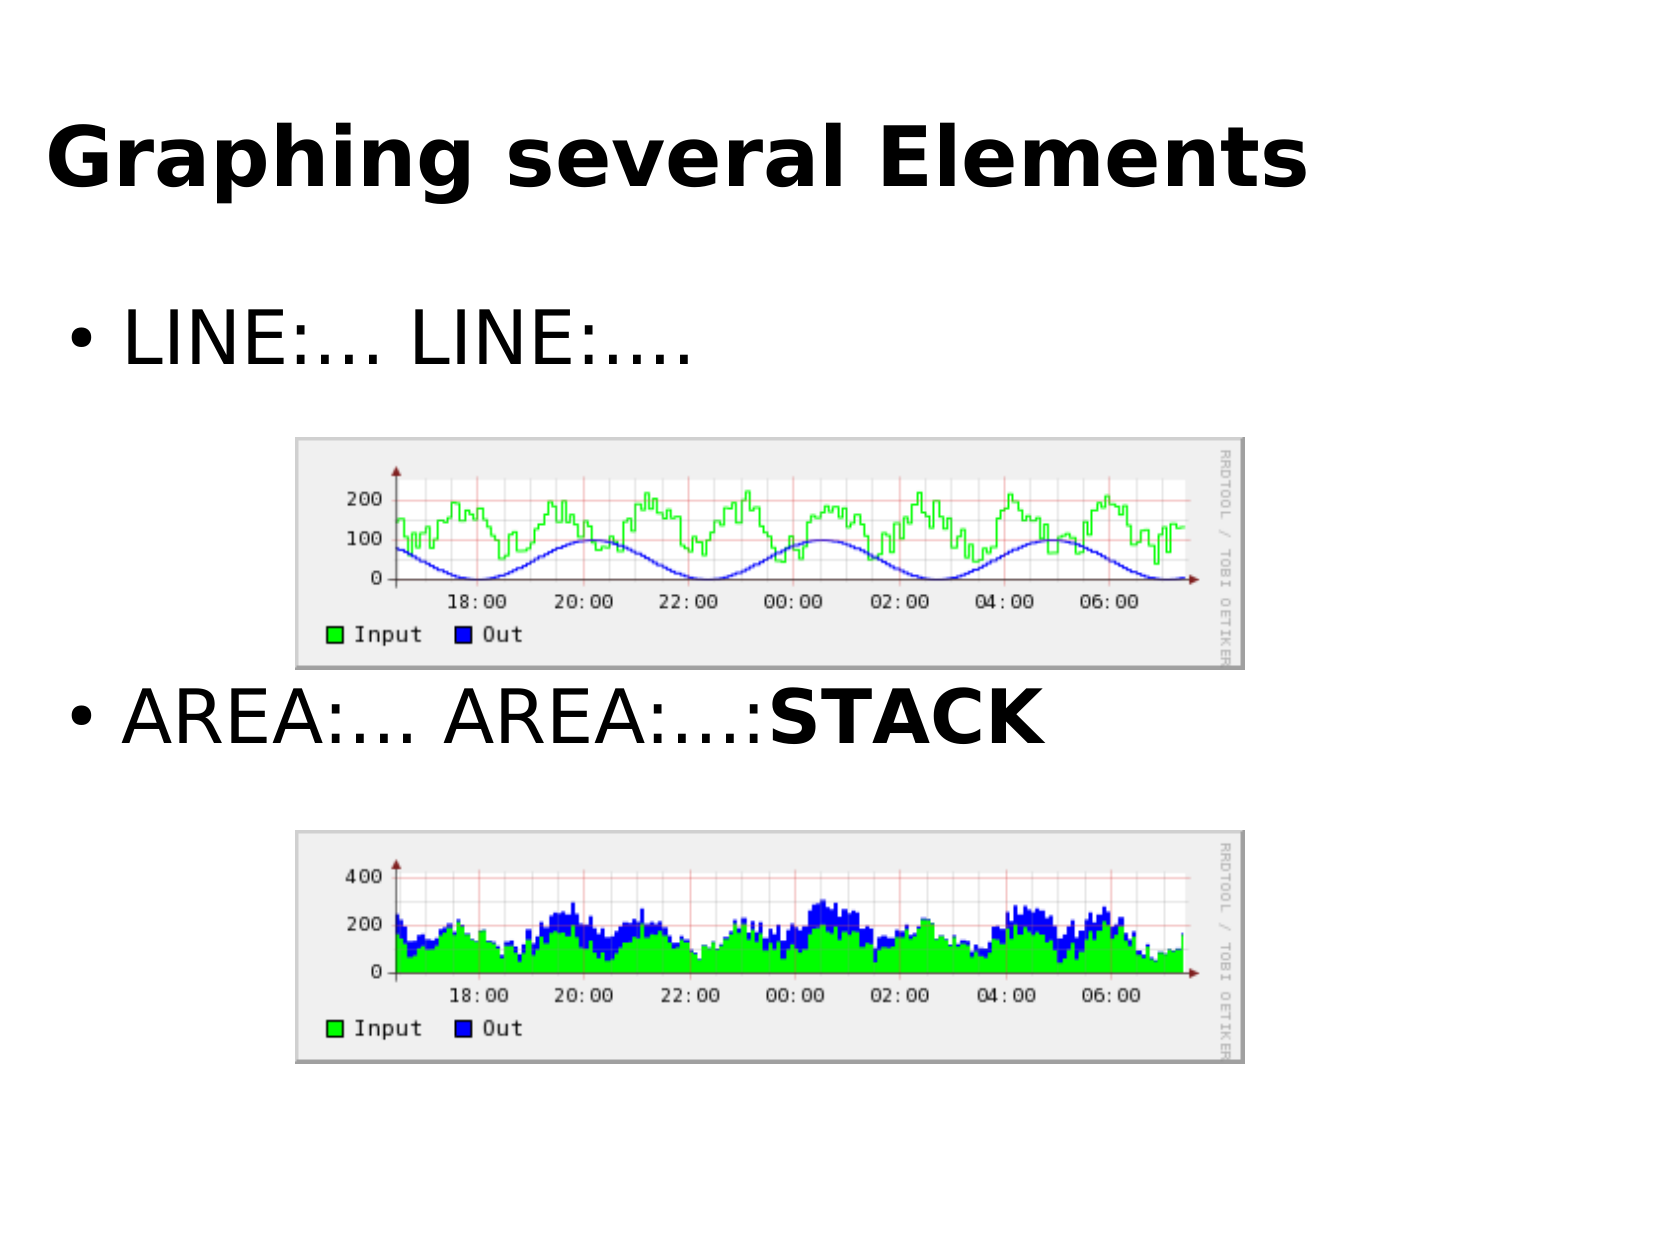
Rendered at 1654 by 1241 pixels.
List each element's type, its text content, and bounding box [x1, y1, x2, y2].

list LINE:... LINE:.... AREA:... AREA:...:STACK [50, 295, 1571, 1099]
picture [295, 830, 1245, 1064]
title Graphing several Elements [45, 82, 1583, 233]
picture [295, 437, 1245, 671]
